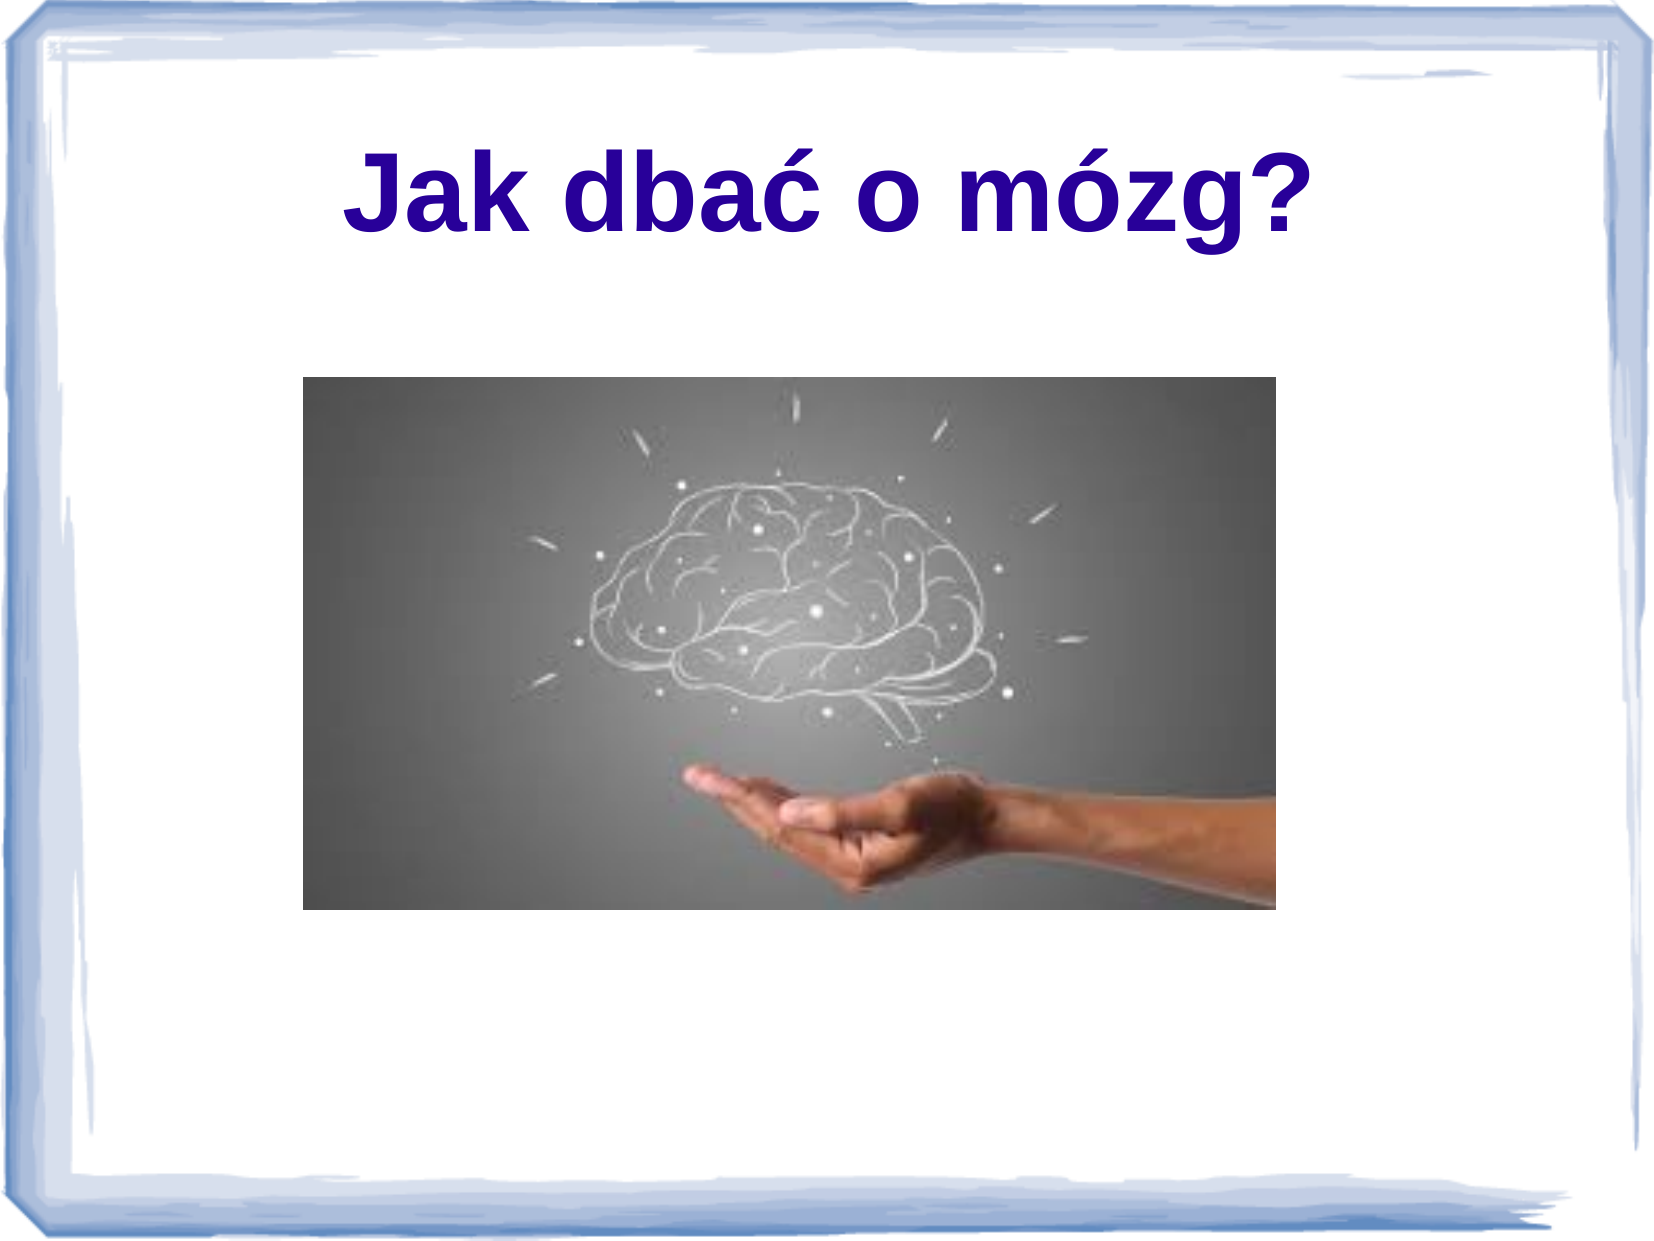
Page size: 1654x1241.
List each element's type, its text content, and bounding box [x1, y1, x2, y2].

subtitle Kinga Roszak [134, 350, 1517, 1132]
picture [303, 377, 1276, 910]
title Jak dbać o mózg? [124, 82, 1536, 290]
